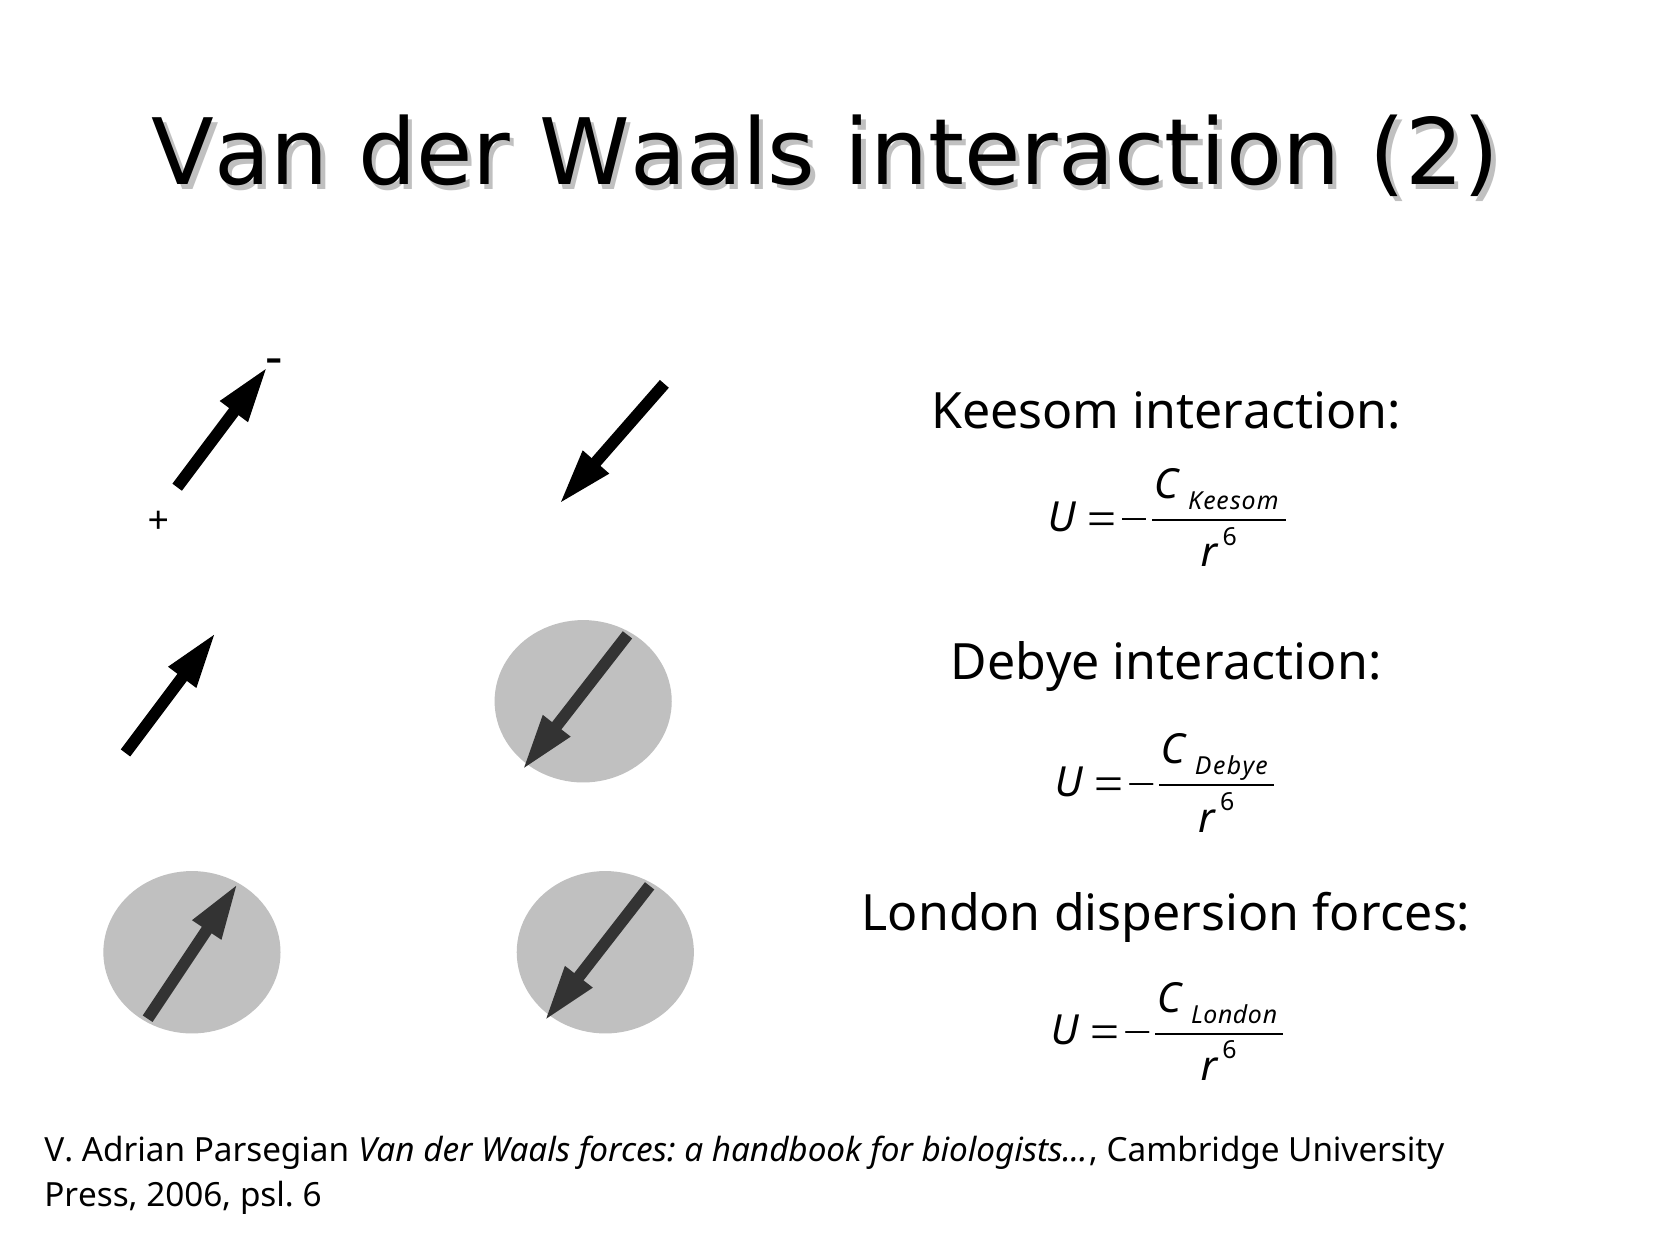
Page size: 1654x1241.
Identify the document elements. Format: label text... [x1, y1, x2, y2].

text_box [516, 871, 694, 1034]
text_box V. Adrian Parsegian Van der Waals forces: a handbook for biologists..., Cambridge University Press, 2006, psl. 6 [29, 1118, 1521, 1216]
title Van der Waals interaction (2) [82, 45, 1571, 261]
chart [1044, 971, 1291, 1092]
chart [1041, 457, 1294, 578]
text_box Keesom interaction: [907, 367, 1425, 443]
text_box [103, 871, 281, 1034]
text_box [494, 620, 672, 783]
text_box Debye interaction: [826, 618, 1506, 694]
chart [1048, 723, 1282, 844]
text_box London dispersion forces: [819, 869, 1514, 945]
text_box - [250, 310, 311, 391]
text_box + [132, 485, 192, 547]
